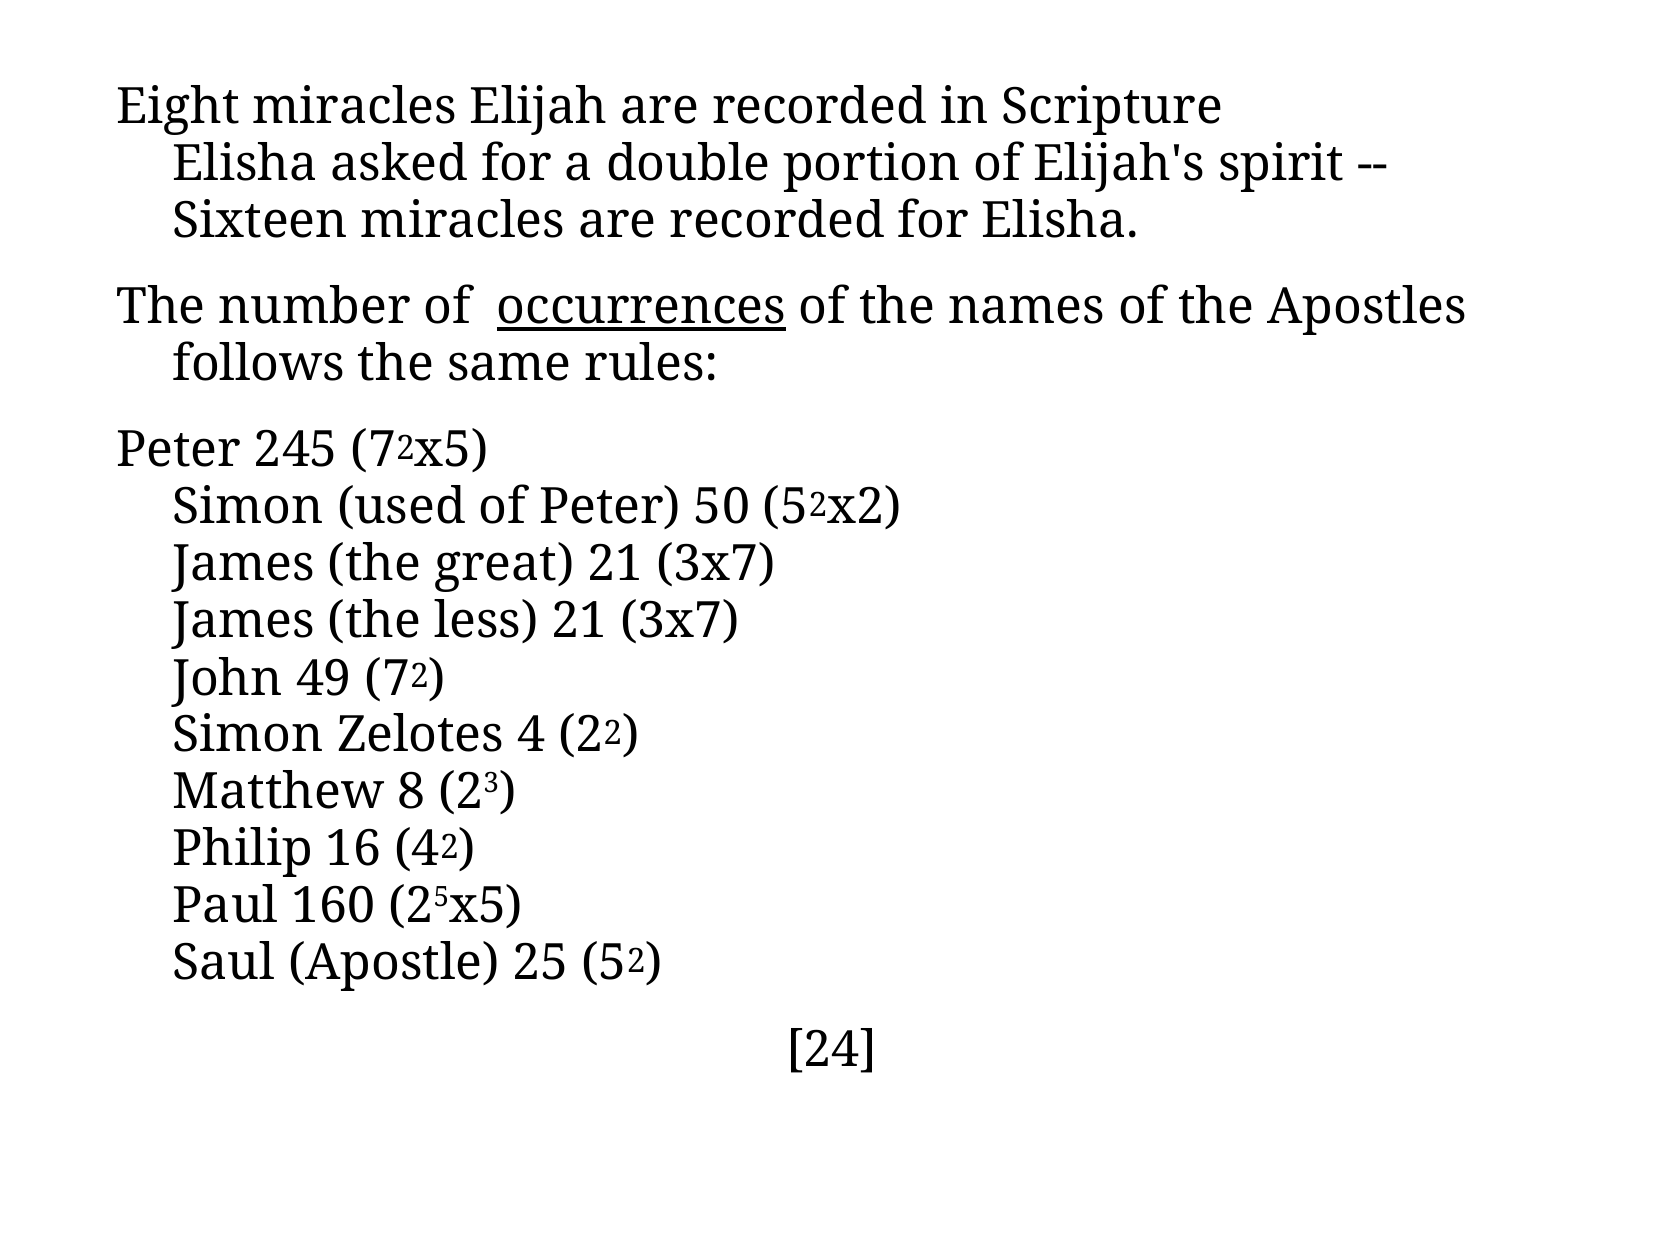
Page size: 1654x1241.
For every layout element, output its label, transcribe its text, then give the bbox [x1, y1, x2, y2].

list Eight miracles Elijah are recorded in Scripture Elisha asked for a double portion of Elijah's spirit -- Sixteen miracles are recorded for Elisha. The number of occurrences of the names of the Apostles follows the same rules: Peter 245 (72x5) Simon (used of Peter) 50 (52x2) James (the great) 21 (3x7) James (the less) 21 (3x7) John 49 (72) Simon Zelotes 4 (22) Matthew 8 (23) Philip 16 (42) Paul 160 (25x5) Saul (Apostle) 25 (52) [24] [59, 75, 1548, 1120]
